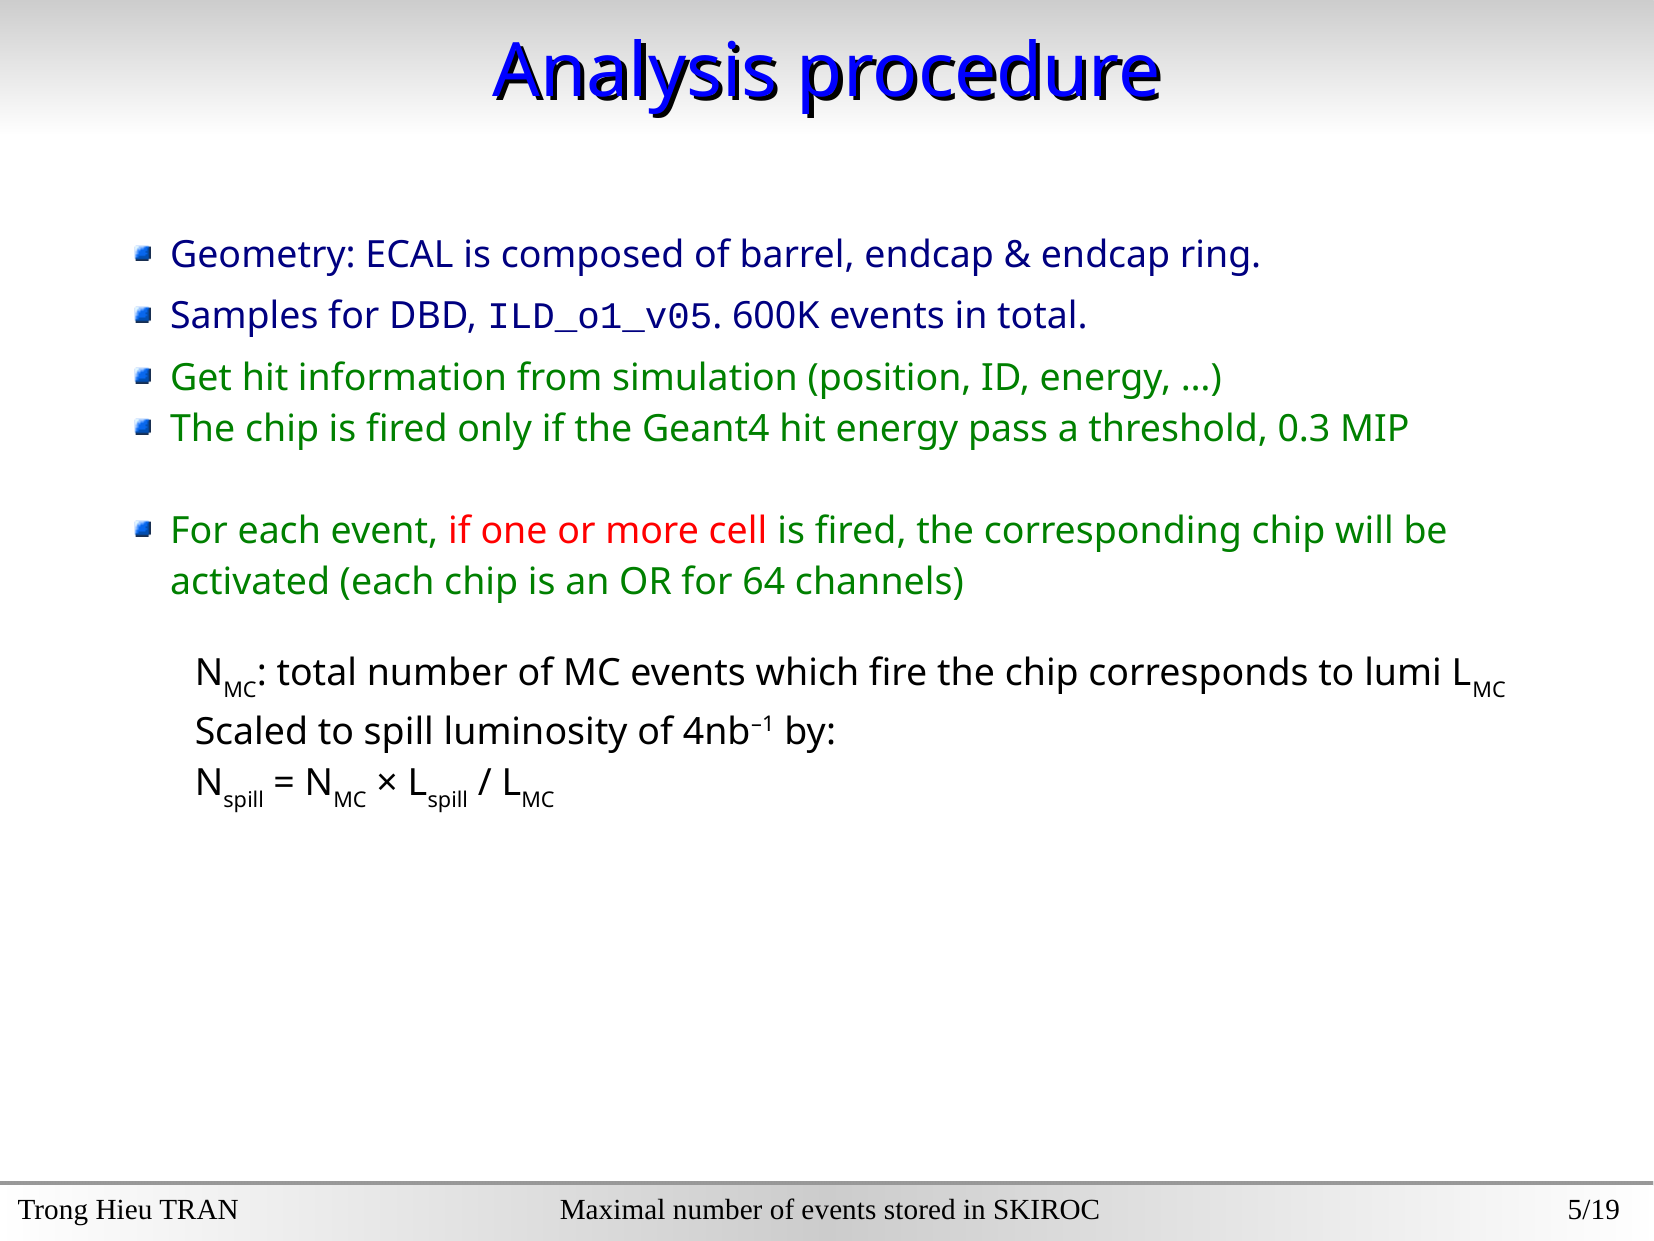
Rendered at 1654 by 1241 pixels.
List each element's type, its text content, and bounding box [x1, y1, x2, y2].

title Analysis procedure [0, 0, 1654, 136]
text_box NMC: total number of MC events which fire the chip corresponds to lumi LMC Scaled to spill luminosity of 4nb–1 by: Nspill = NMC × Lspill / LMC [180, 638, 1561, 826]
text_box Geometry: ECAL is composed of barrel, endcap & endcap ring. Samples for DBD, ILD_o1_v05. 600K events in total. Get hit information from simulation (position, ID, energy, …) The chip is fired only if the Geant4 hit energy pass a threshold, 0.3 MIP For each event, if one or more cell is fired, the corresponding chip will be activated (each chip is an OR for 64 channels) [120, 210, 1516, 612]
